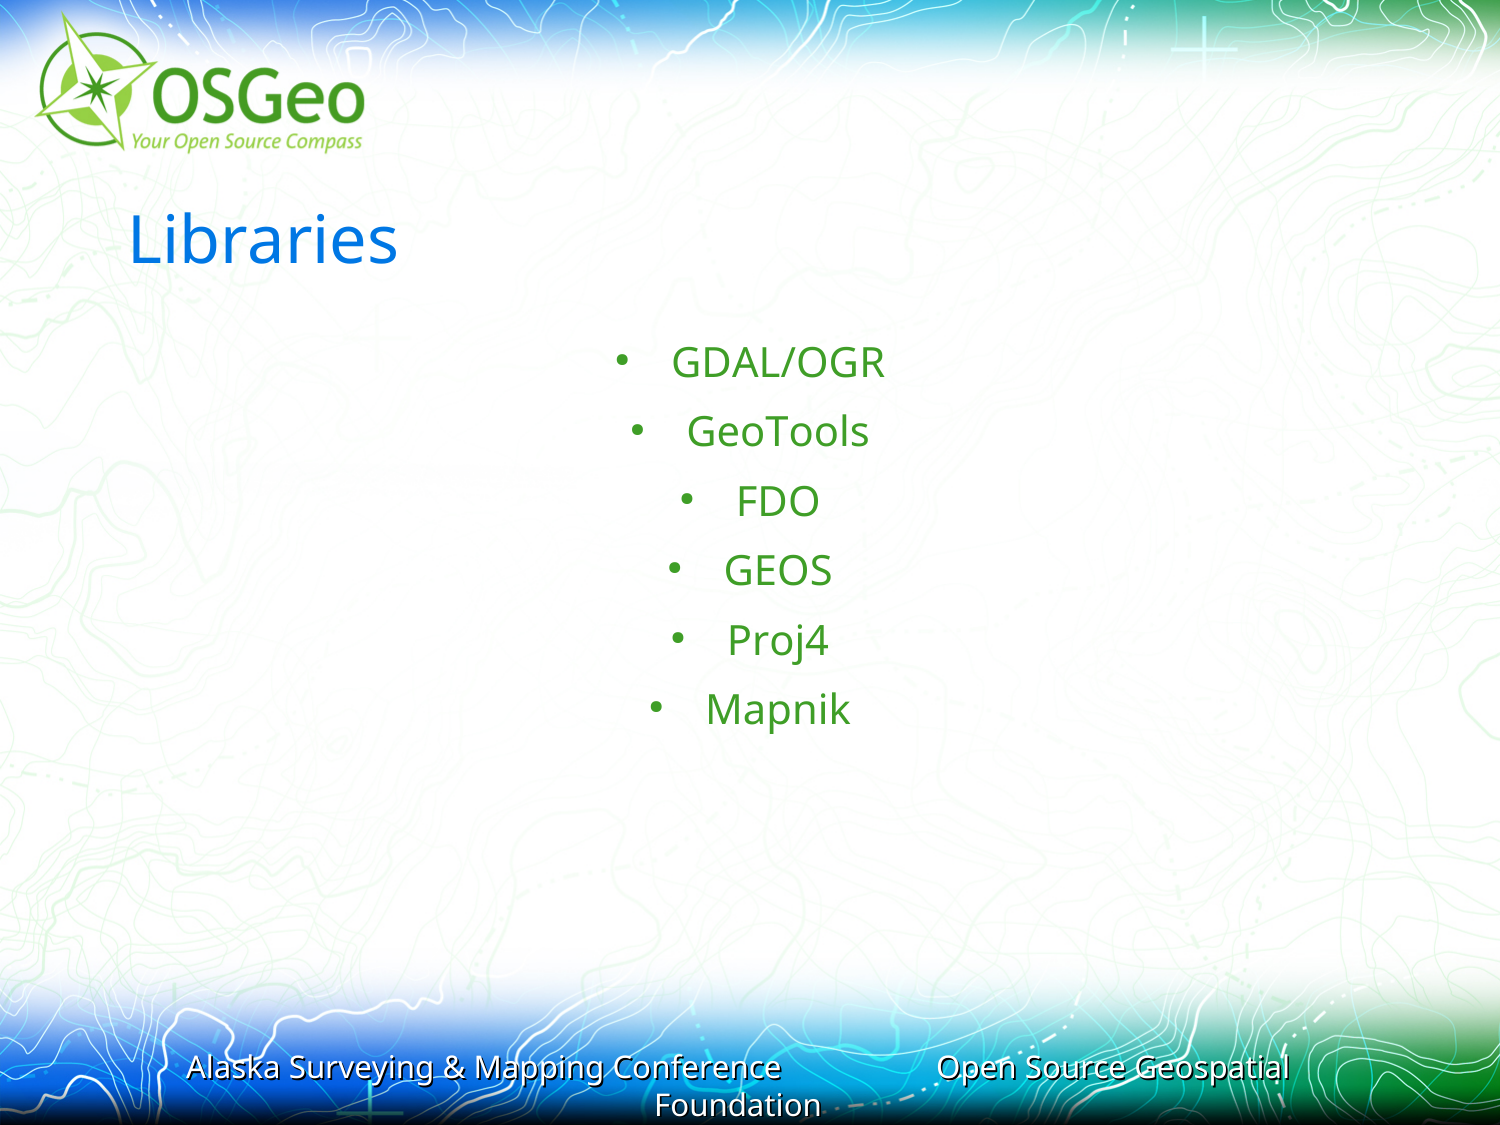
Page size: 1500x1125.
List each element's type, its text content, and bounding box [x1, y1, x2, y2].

picture [0, 0, 1500, 1125]
title Libraries [112, 187, 1388, 288]
list GDAL/OGR GeoTools FDO GEOS Proj4 Mapnik [112, 324, 1388, 1068]
